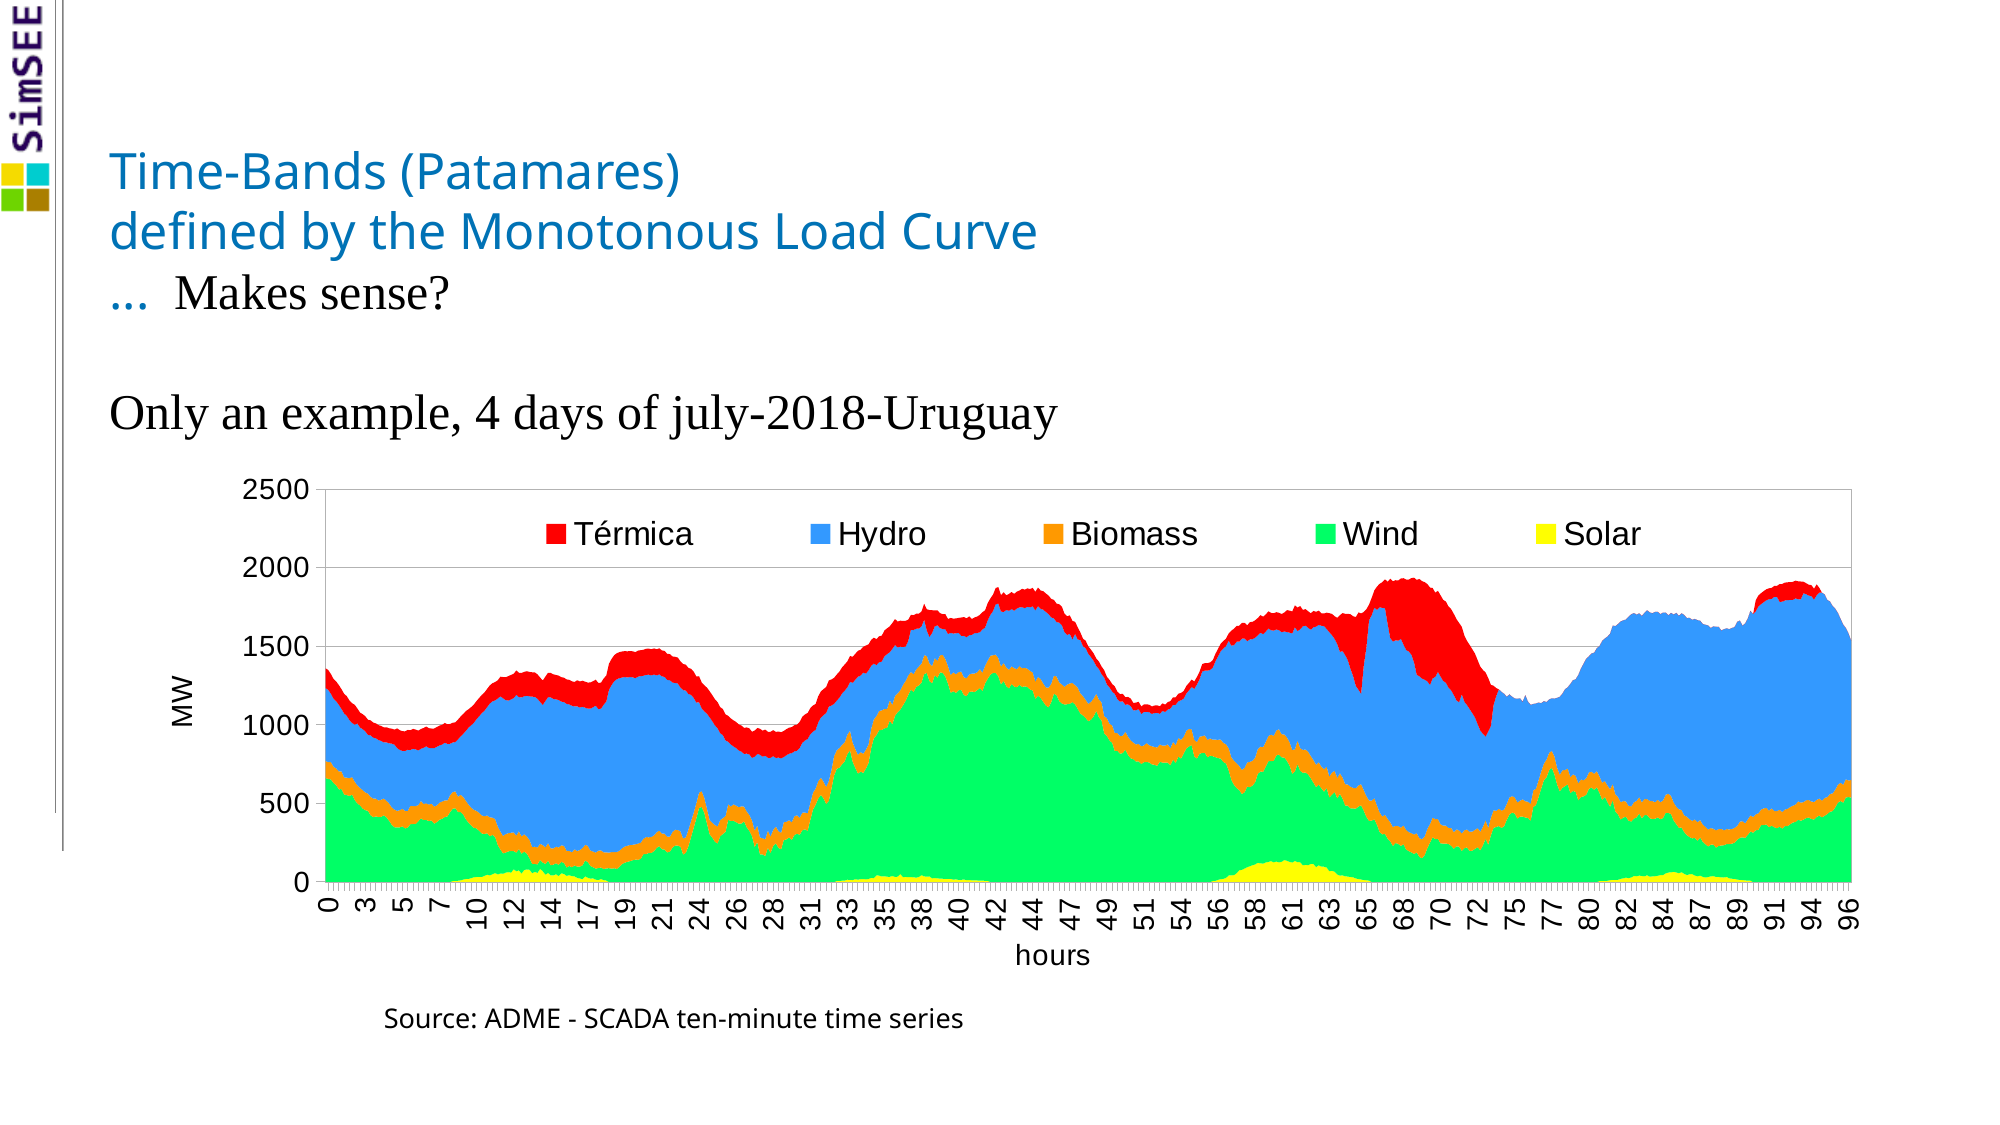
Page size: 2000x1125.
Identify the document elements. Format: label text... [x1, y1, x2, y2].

title Time-Bands (Patamares) defined by the Monotonous Load Curve ... Makes sense? Only an example, 4 days of july-2018-Uruguay [94, 131, 1772, 448]
picture [0, 162, 51, 213]
text_box Source: ADME - SCADA ten-minute time series [369, 992, 1501, 1048]
picture [0, 5, 52, 154]
chart [141, 460, 1898, 981]
